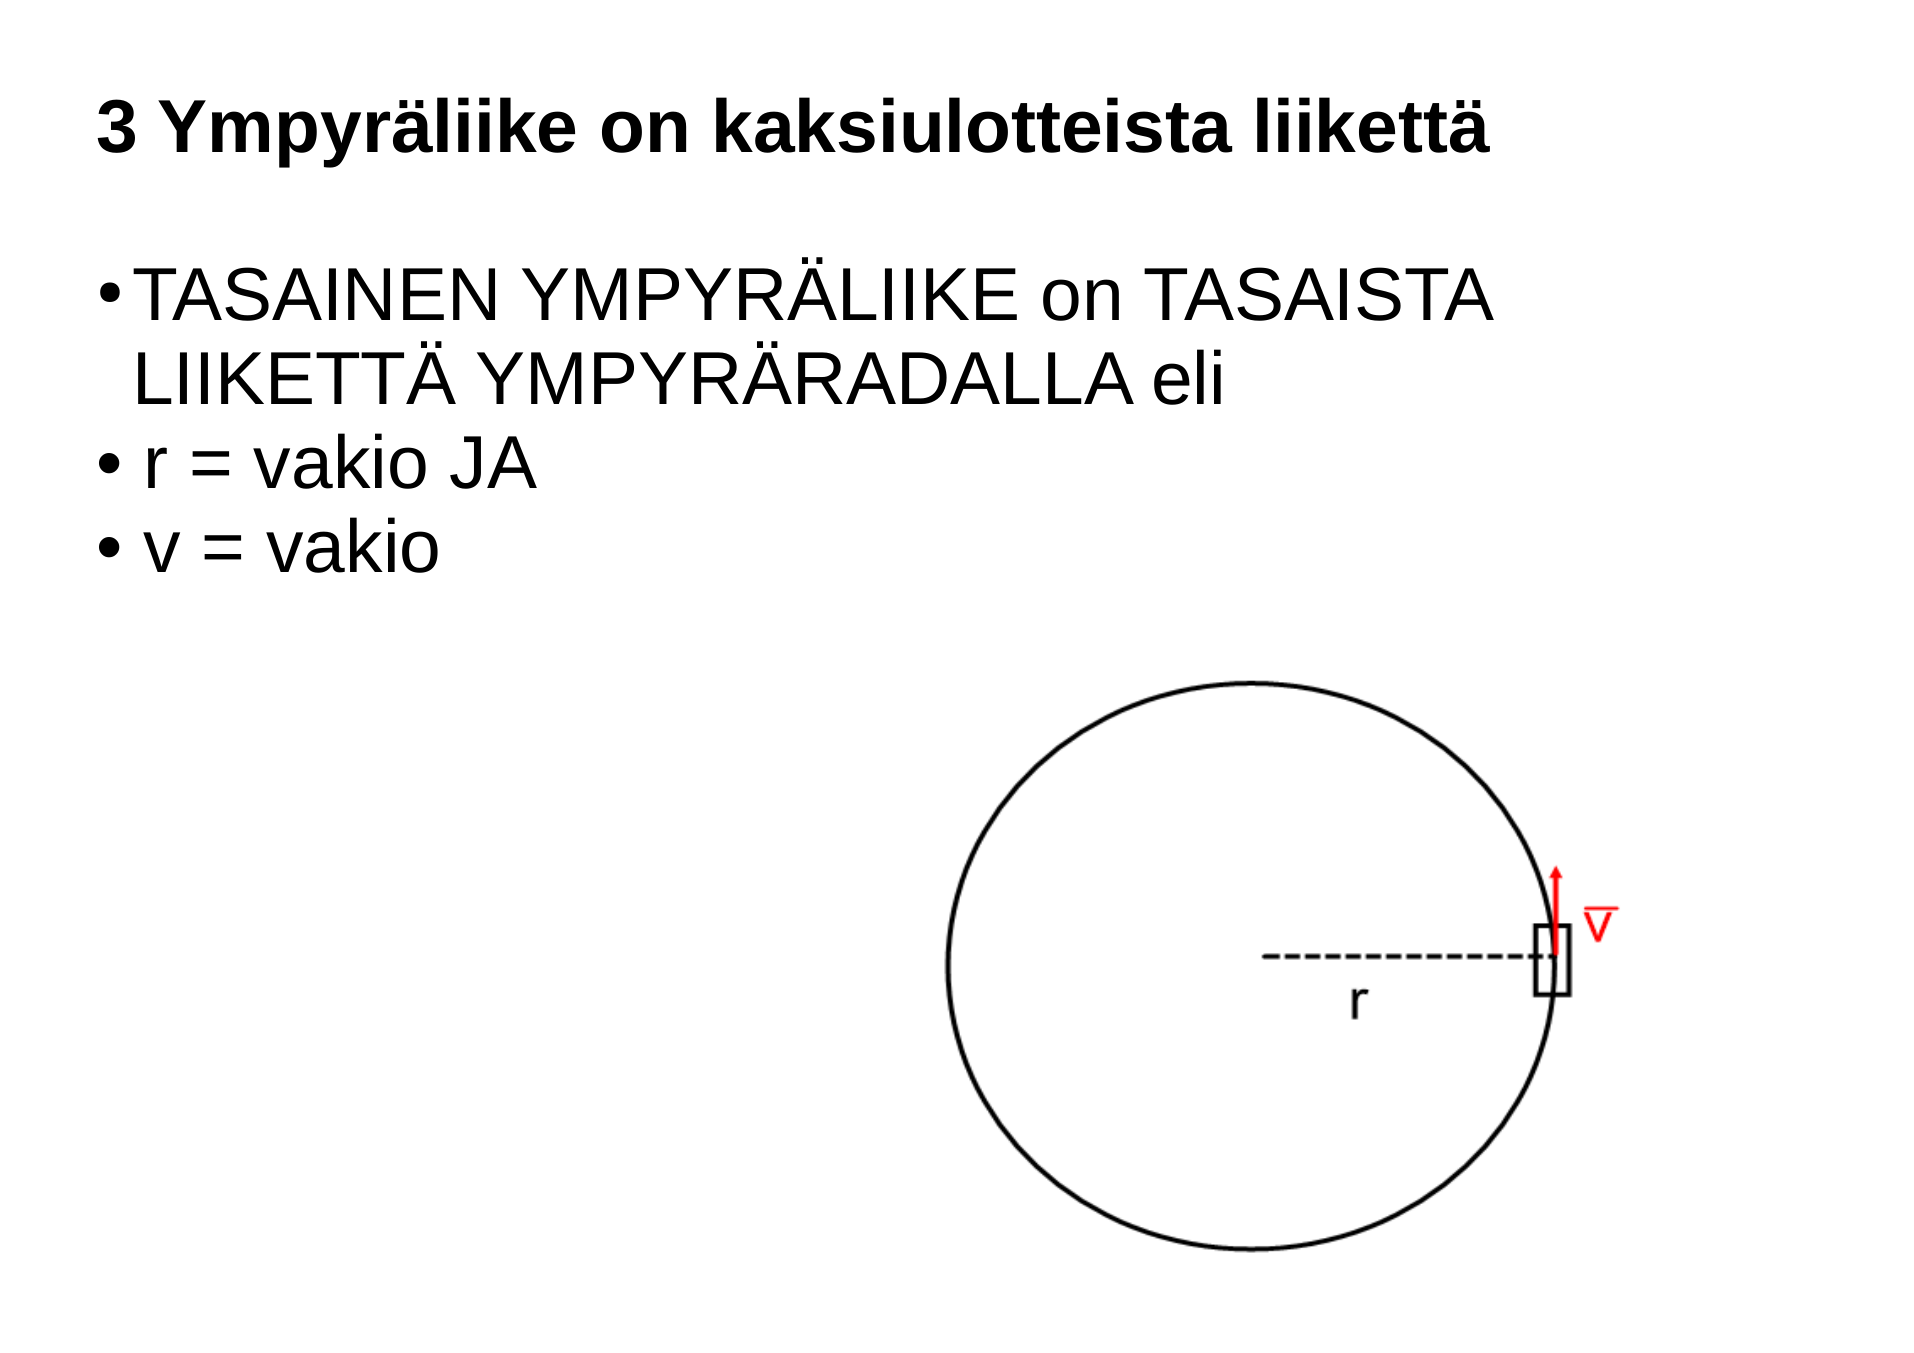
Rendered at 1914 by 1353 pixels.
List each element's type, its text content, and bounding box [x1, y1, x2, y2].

text_box 3 Ympyräliike on kaksiulotteista liikettä TASAINEN YMPYRÄLIIKE on TASAISTA LIIKETTÄ YMPYRÄRADALLA eli • r = vakio JA • v = vakio [81, 77, 1777, 643]
picture [902, 616, 1666, 1288]
